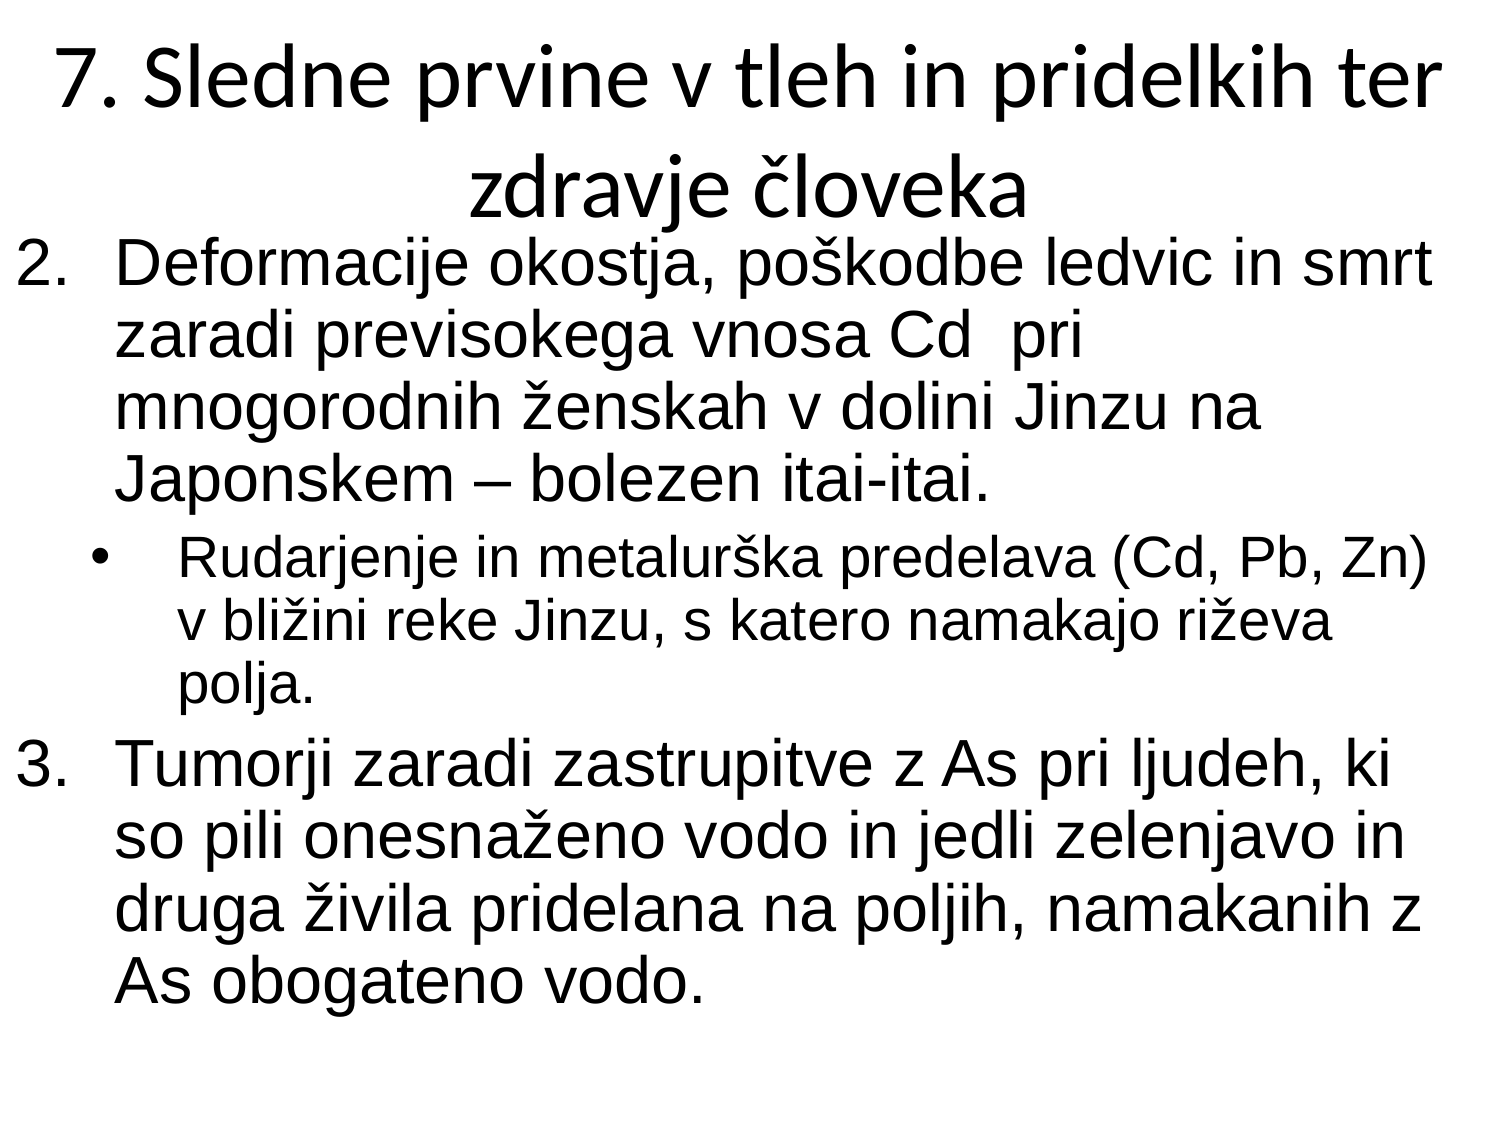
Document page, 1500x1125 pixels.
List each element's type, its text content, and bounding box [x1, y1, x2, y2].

list Deformacije okostja, poškodbe ledvic in smrt zaradi previsokega vnosa Cd pri mnogorodnih ženskah v dolini Jinzu na Japonskem – bolezen itai-itai. Rudarjenje in metalurška predelava (Cd, Pb, Zn) v bližini reke Jinzu, s katero namakajo riževa polja. Tumorji zaradi zastrupitve z As pri ljudeh, ki so pili onesnaženo vodo in jedli zelenjavo in druga živila pridelana na poljih, namakanih z As obogateno vodo. [0, 220, 1483, 1094]
title 7. Sledne prvine v tleh in pridelkih ter zdravje človeka [0, 19, 1500, 232]
